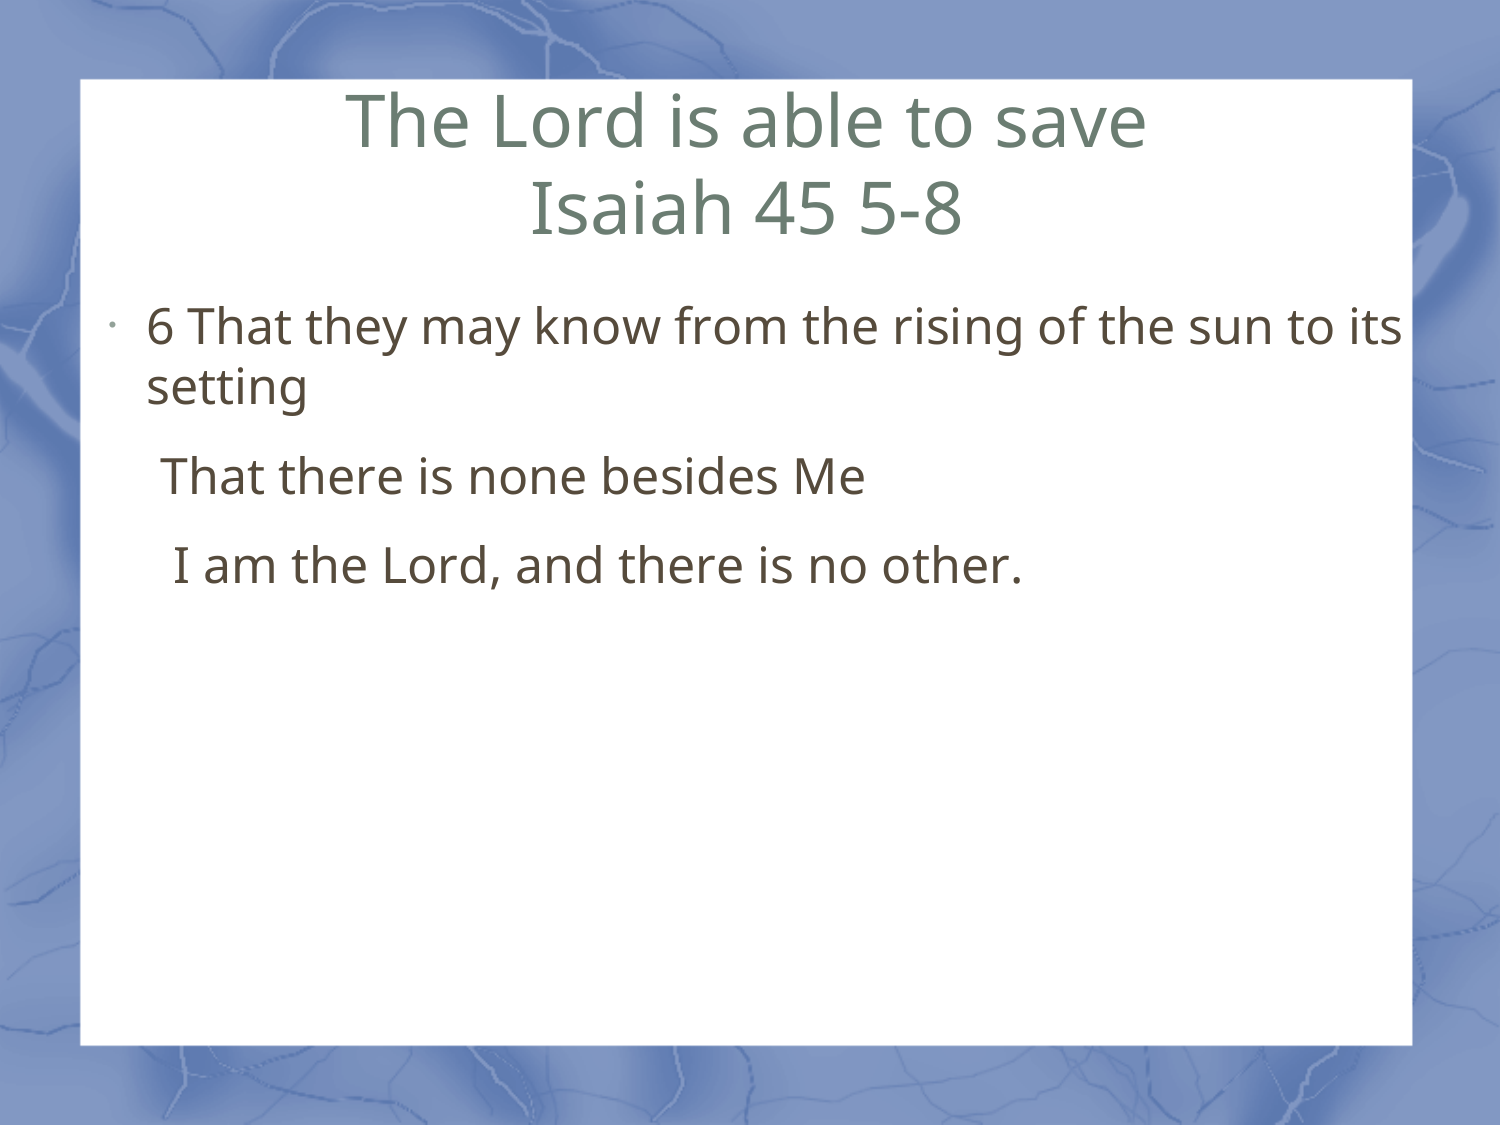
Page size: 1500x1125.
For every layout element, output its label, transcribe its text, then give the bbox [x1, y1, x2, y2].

picture [0, 0, 1500, 1125]
list 6 That they may know from the rising of the sun to its setting That there is none besides Me I am the Lord, and there is no other. [75, 287, 1425, 1005]
title The Lord is able to save Isaiah 45 5-8 [69, 66, 1425, 238]
